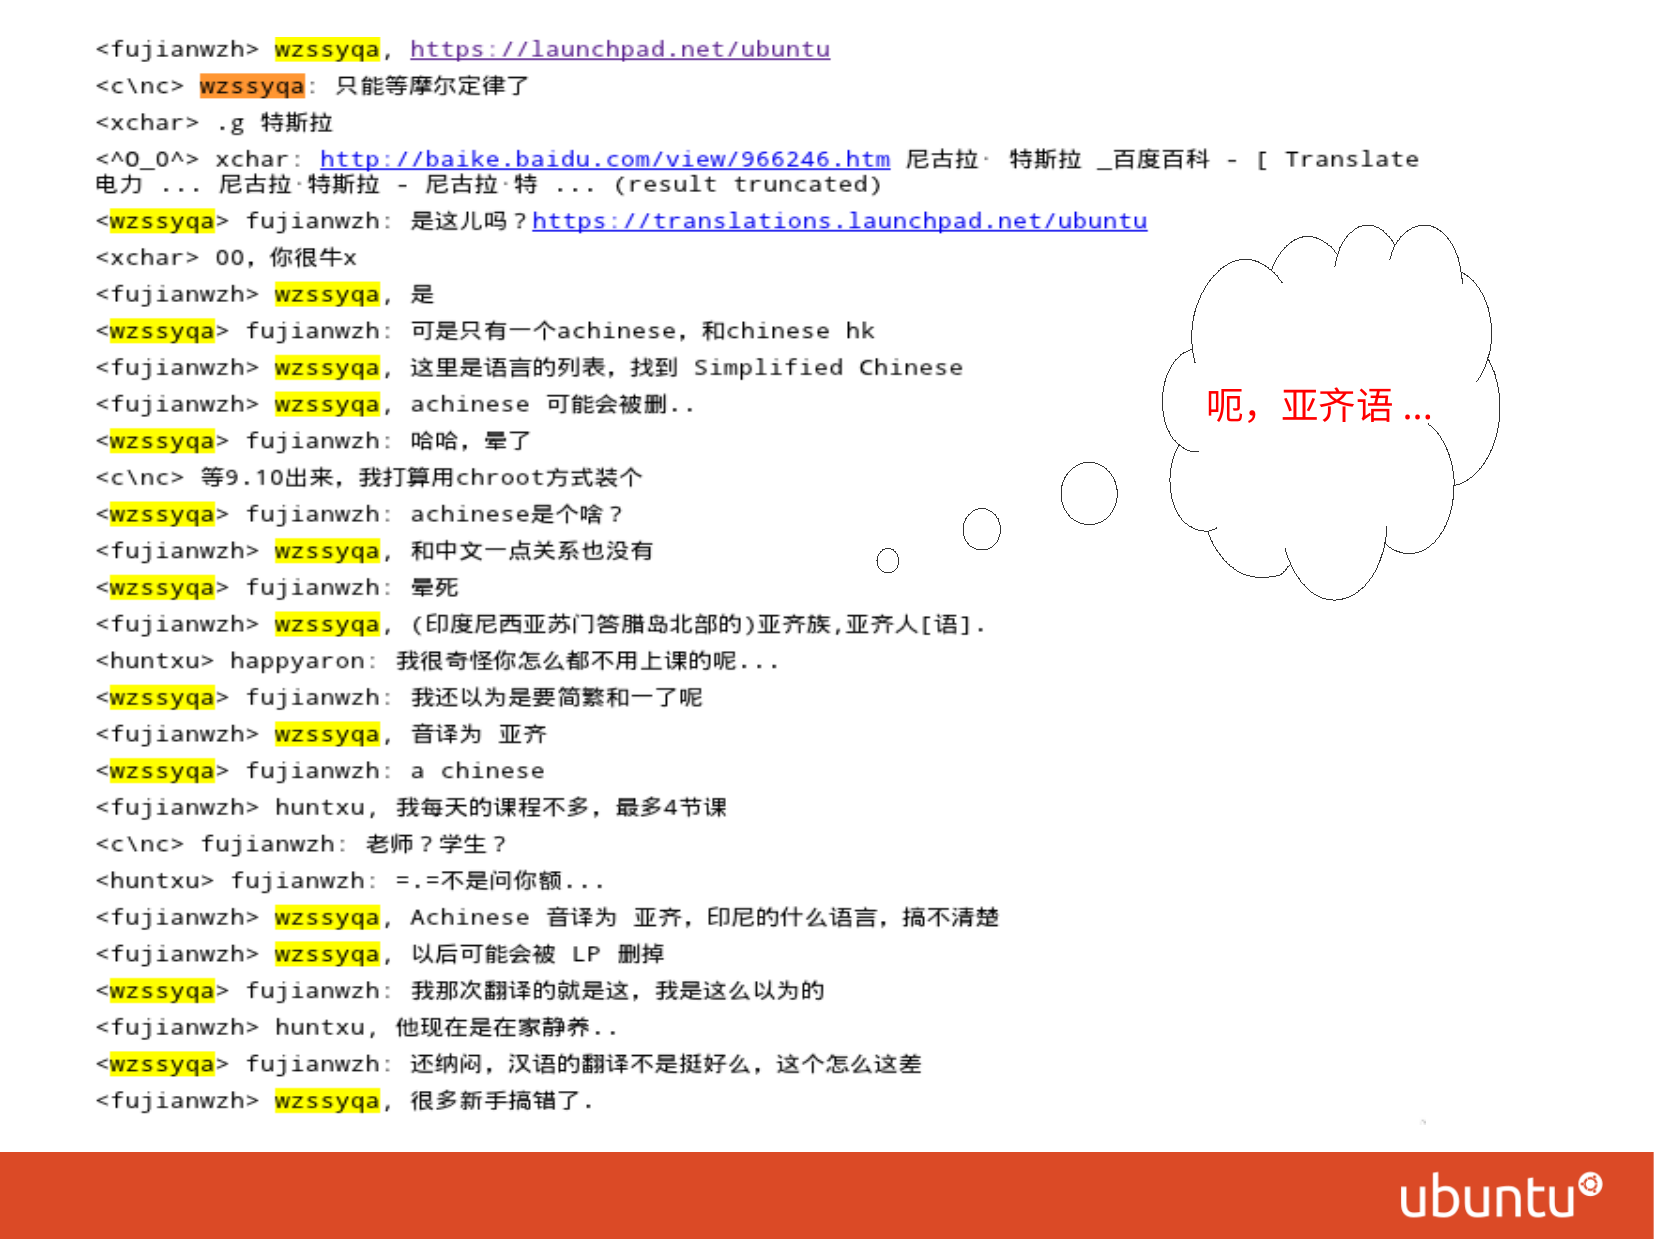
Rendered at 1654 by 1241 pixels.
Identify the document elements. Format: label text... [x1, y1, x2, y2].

text_box 呃，亚齐语... [876, 548, 899, 573]
text_box 呃，亚齐语... [963, 508, 1001, 550]
picture [71, 37, 1426, 1126]
text_box 呃，亚齐语... [1061, 462, 1118, 525]
picture [0, 1152, 1654, 1239]
text_box 呃，亚齐语... [1162, 225, 1500, 601]
